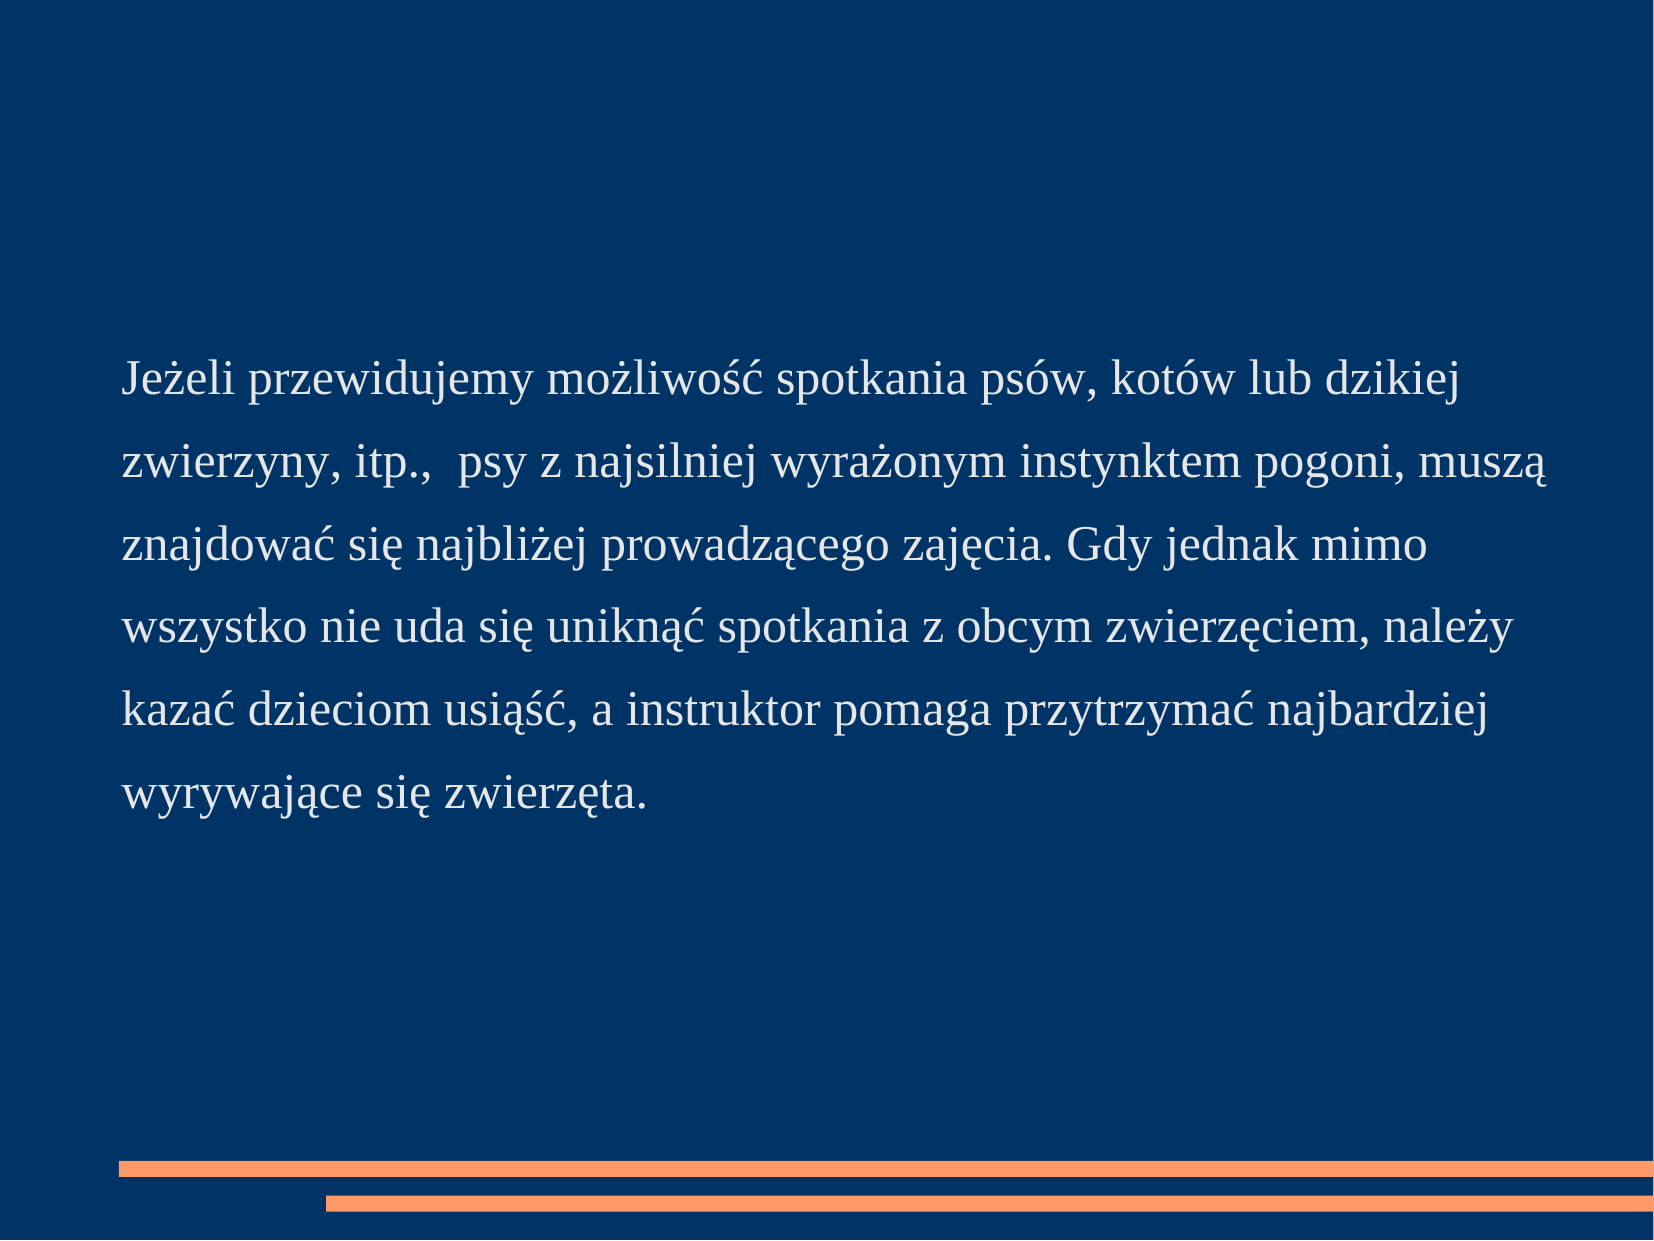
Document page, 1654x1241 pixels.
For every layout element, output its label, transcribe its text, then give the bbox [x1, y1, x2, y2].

list Jeżeli przewidujemy możliwość spotkania psów, kotów lub dzikiej zwierzyny, itp., psy z najsilniej wyrażonym instynktem pogoni, muszą znajdować się najbliżej prowadzącego zajęcia. Gdy jednak mimo wszystko nie uda się uniknąć spotkania z obcym zwierzęciem, należy kazać dzieciom usiąść, a instruktor pomaga przytrzymać najbardziej wyrywające się zwierzęta. [121, 322, 1561, 1132]
